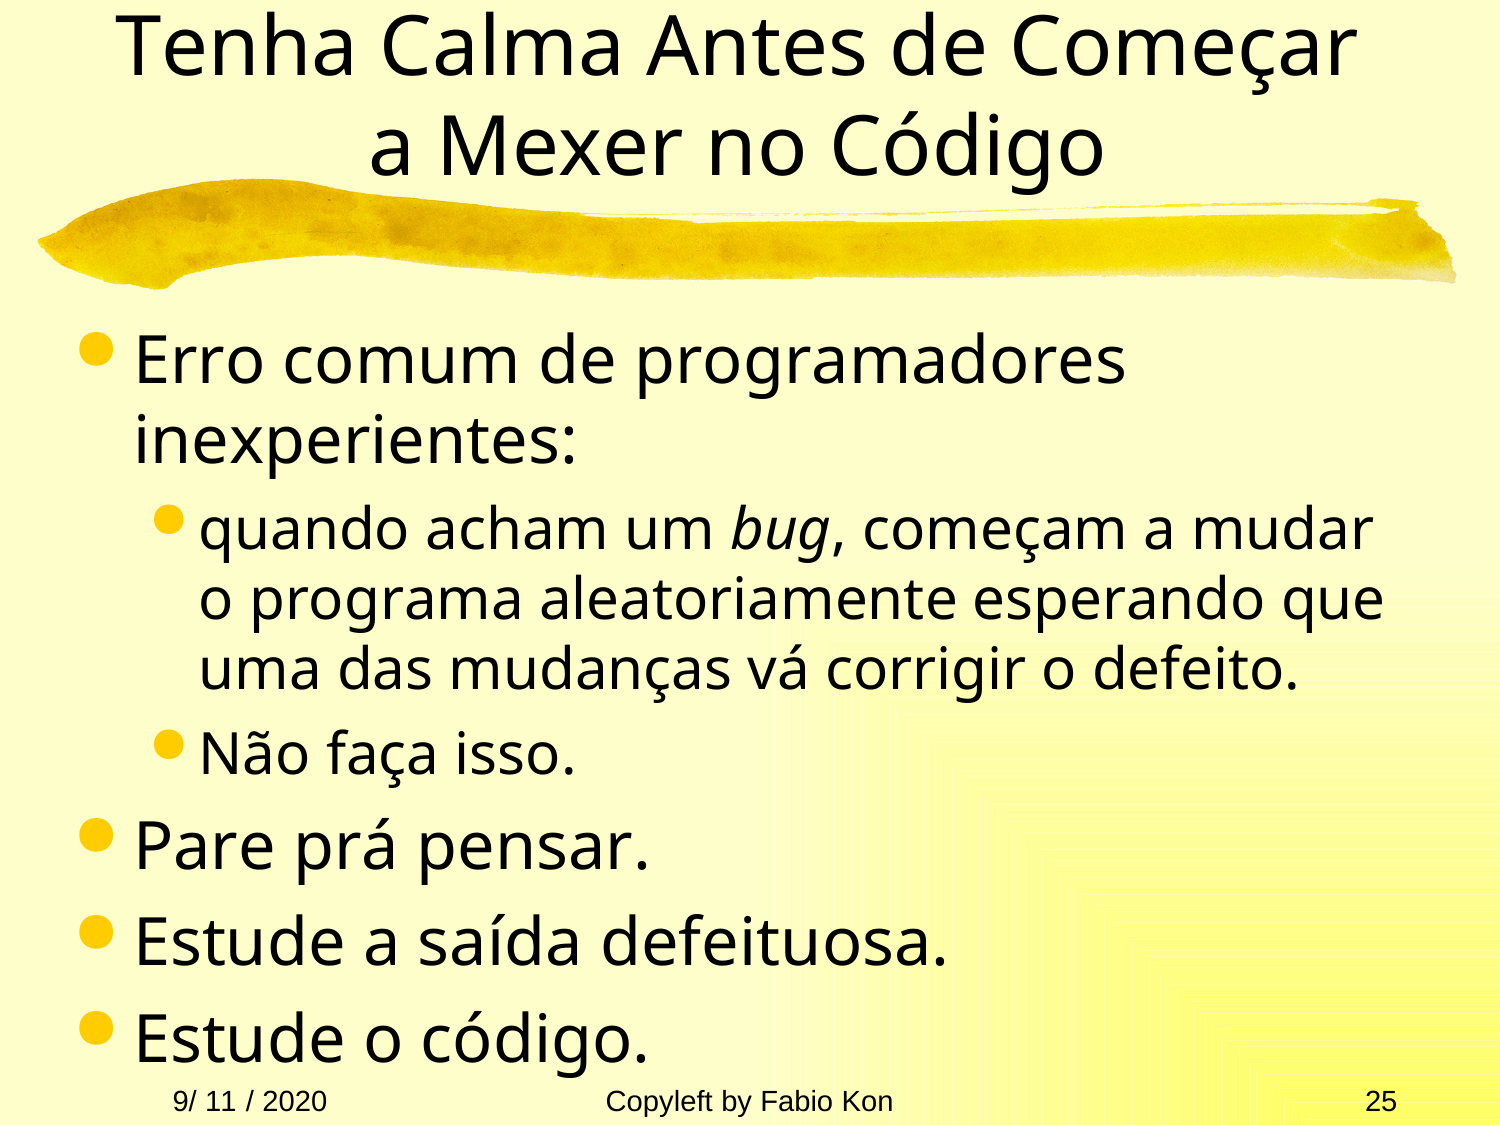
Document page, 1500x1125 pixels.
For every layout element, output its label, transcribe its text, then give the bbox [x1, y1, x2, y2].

list Erro comum de programadores inexperientes: quando acham um bug, começam a mudar o programa aleatoriamente esperando que uma das mudanças vá corrigir o defeito. Não faça isso. Pare prá pensar. Estude a saída defeituosa. Estude o código. [62, 309, 1417, 1088]
title Tenha Calma Antes de Começar a Mexer no Código [74, 0, 1400, 200]
picture [24, 174, 1463, 297]
